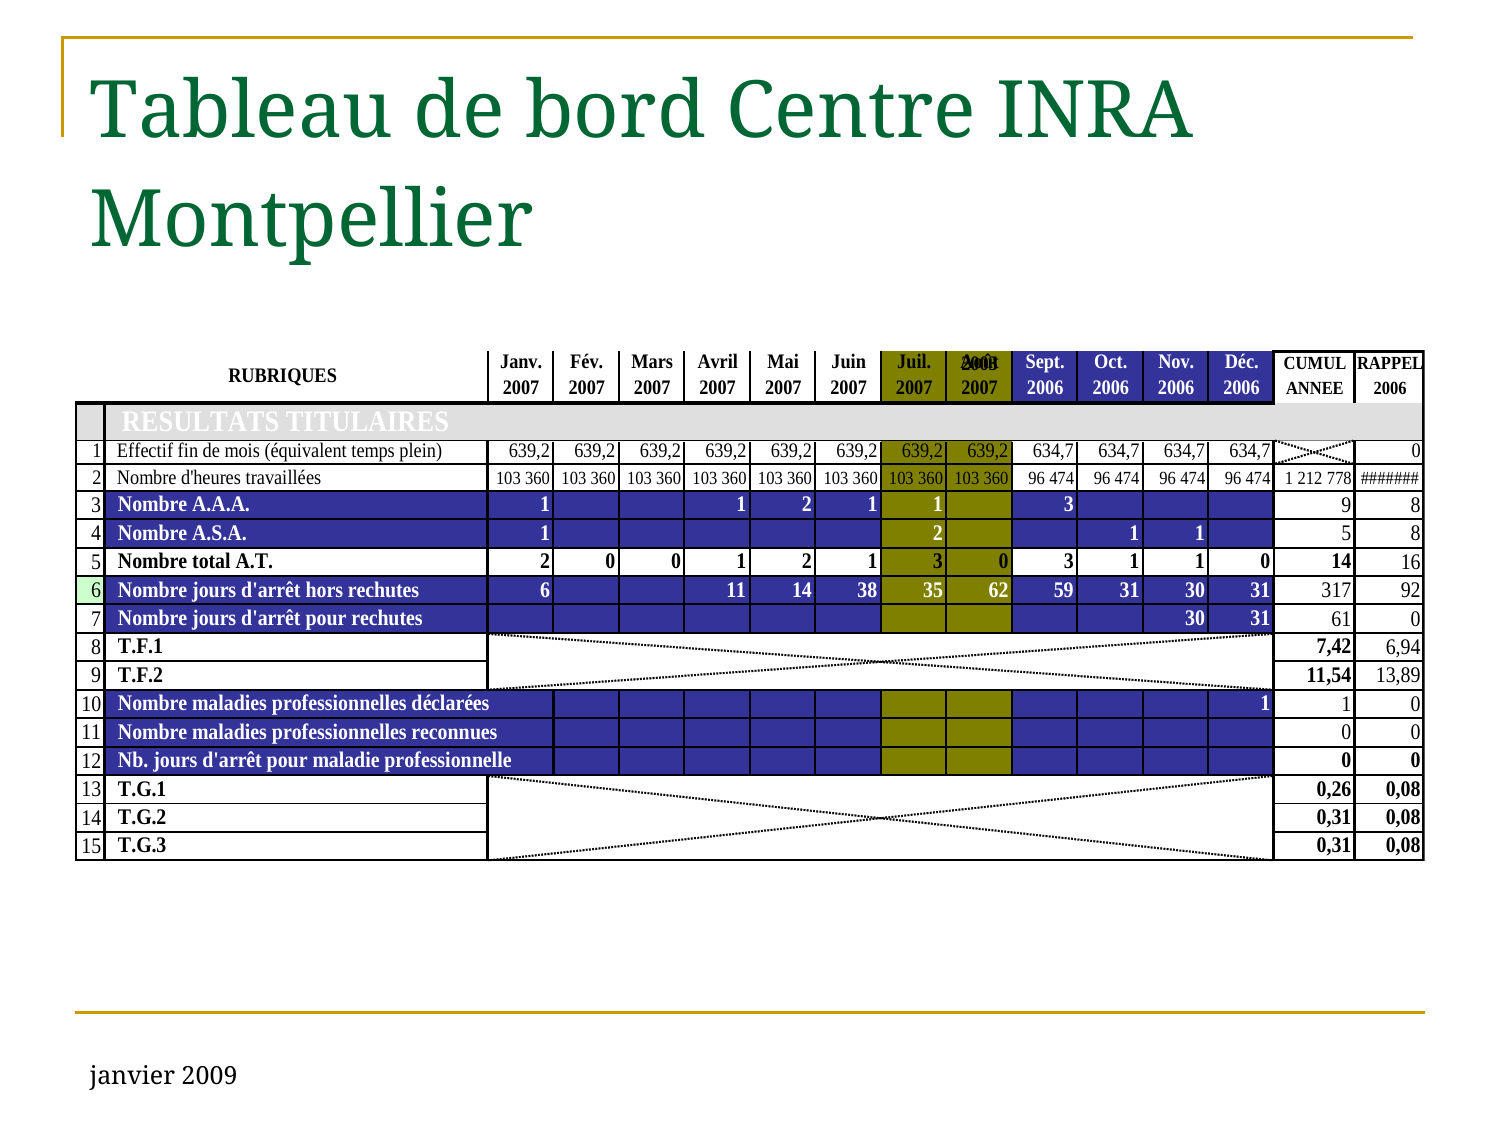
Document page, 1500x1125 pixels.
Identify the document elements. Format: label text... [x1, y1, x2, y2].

title Tableau de bord Centre INRA Montpellier [75, 45, 1426, 252]
picture [75, 350, 1426, 862]
